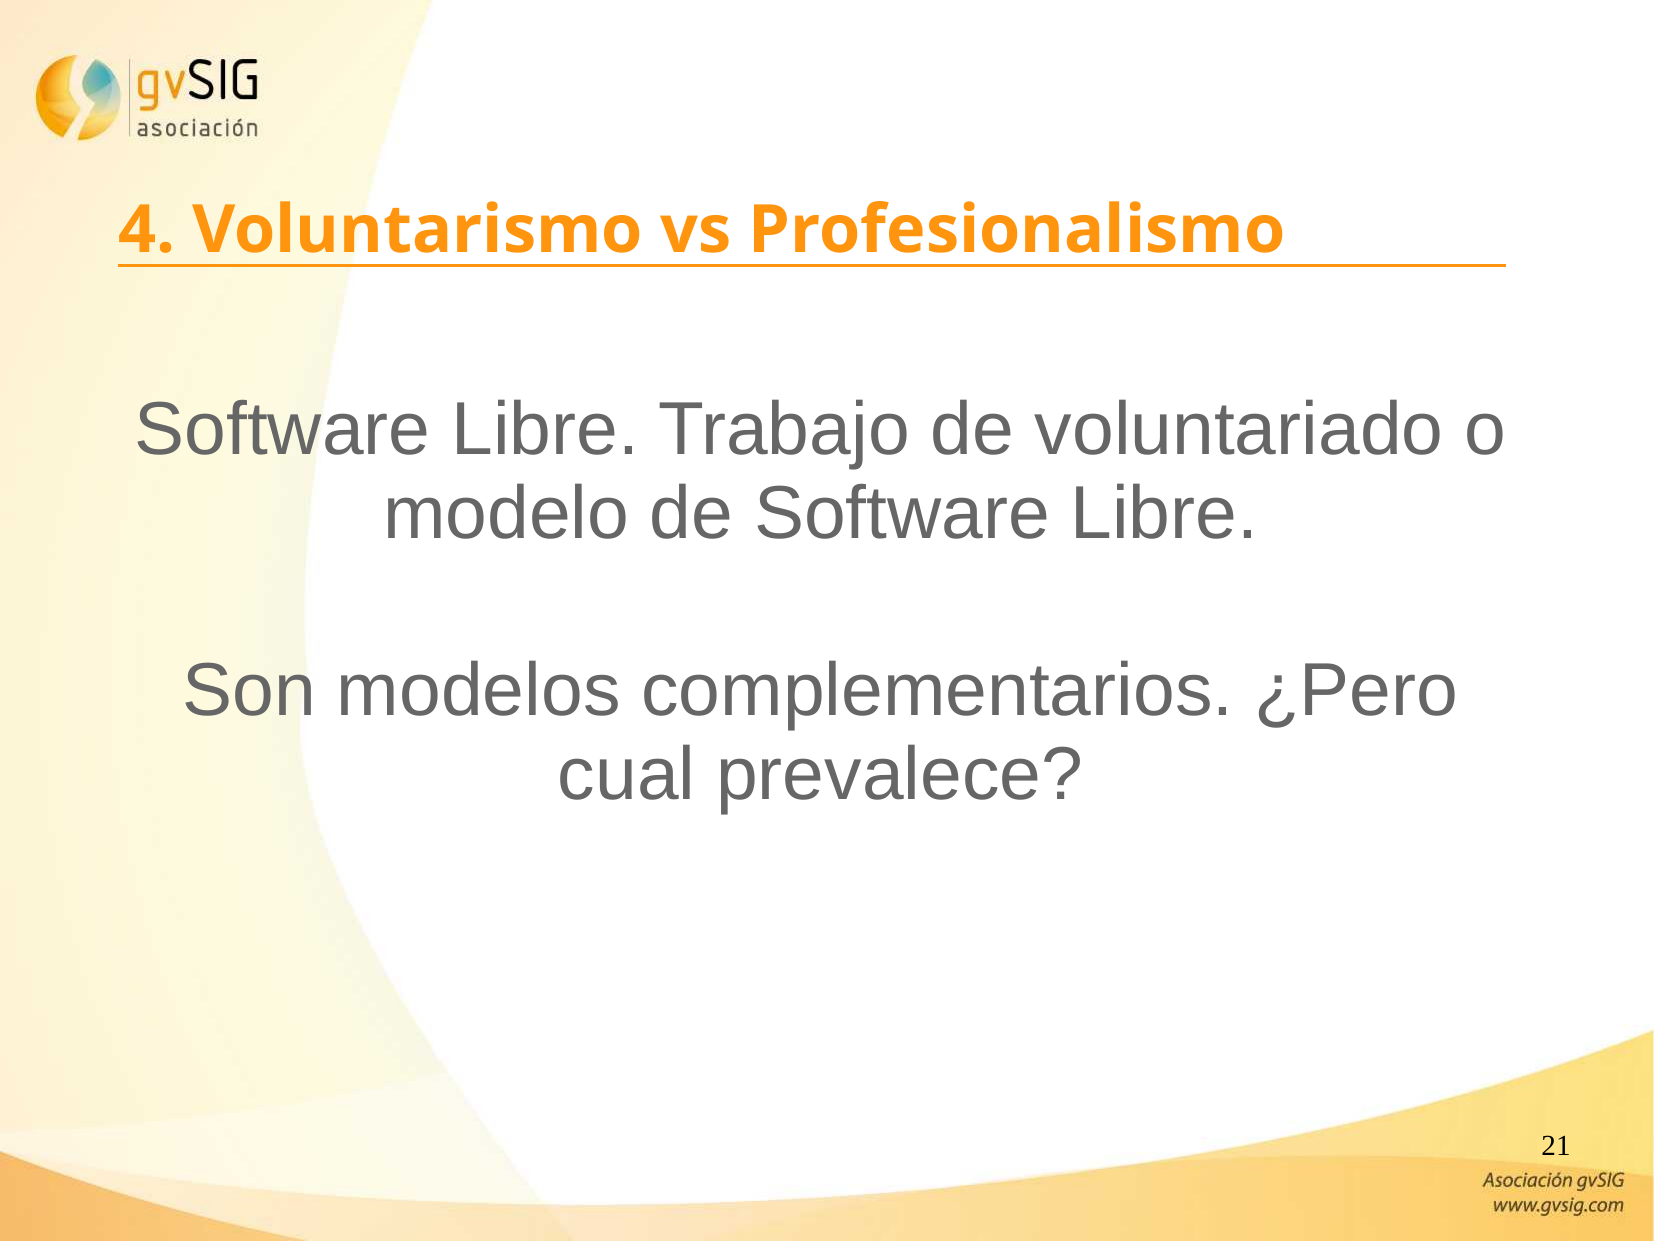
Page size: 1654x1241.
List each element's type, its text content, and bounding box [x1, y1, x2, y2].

picture [0, 0, 1654, 1241]
text_box Software Libre. Trabajo de voluntariado o modelo de Software Libre. Son modelos complementarios. ¿Pero cual prevalece? [112, 378, 1530, 907]
title 4. Voluntarismo vs Profesionalismo [118, 177, 1607, 276]
